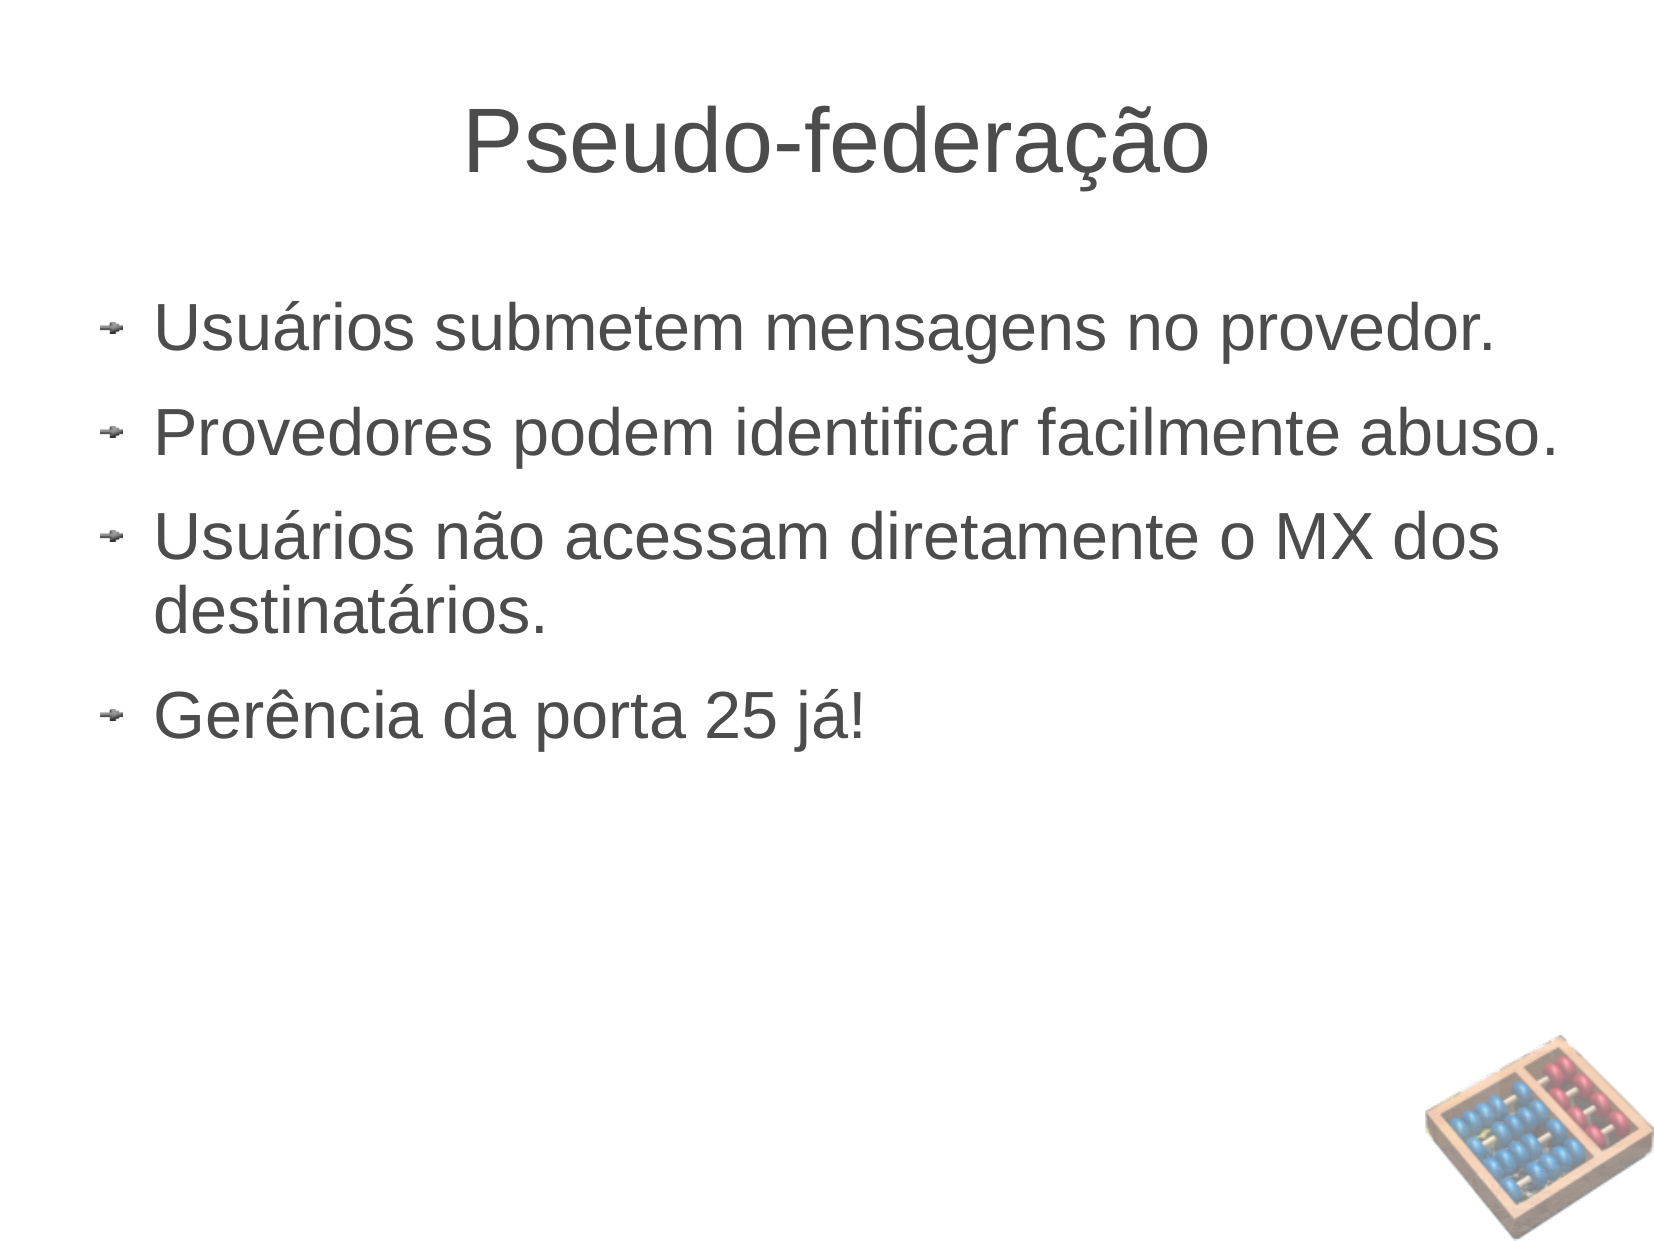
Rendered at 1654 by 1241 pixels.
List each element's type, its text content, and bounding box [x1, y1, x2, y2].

list Usuários submetem mensagens no provedor. Provedores podem identificar facilmente abuso. Usuários não acessam diretamente o MX dos destinatários. Gerência da porta 25 já! [82, 290, 1571, 1109]
title Pseudo-federação [75, 44, 1601, 238]
